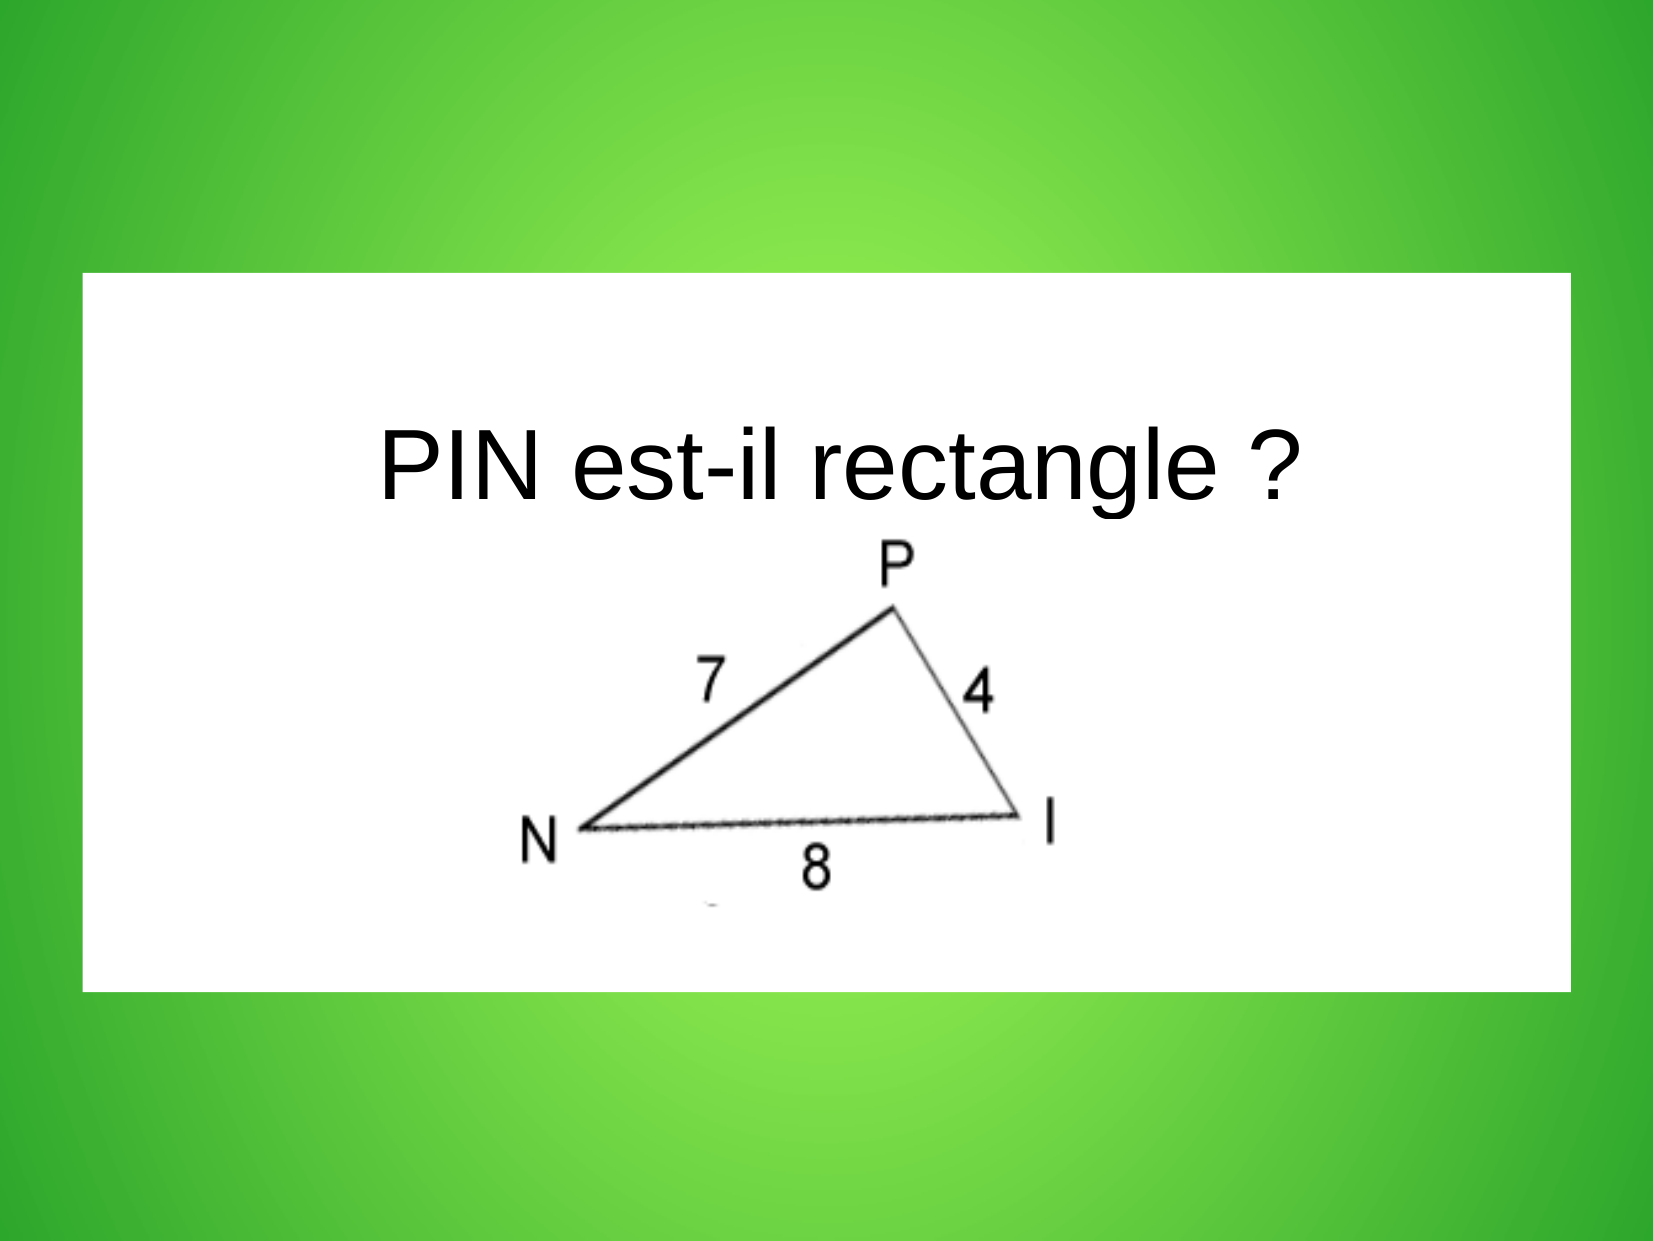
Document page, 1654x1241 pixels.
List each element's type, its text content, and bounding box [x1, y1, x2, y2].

picture [0, 0, 1654, 1241]
text_box PIN est-il rectangle ? [82, 272, 1571, 993]
